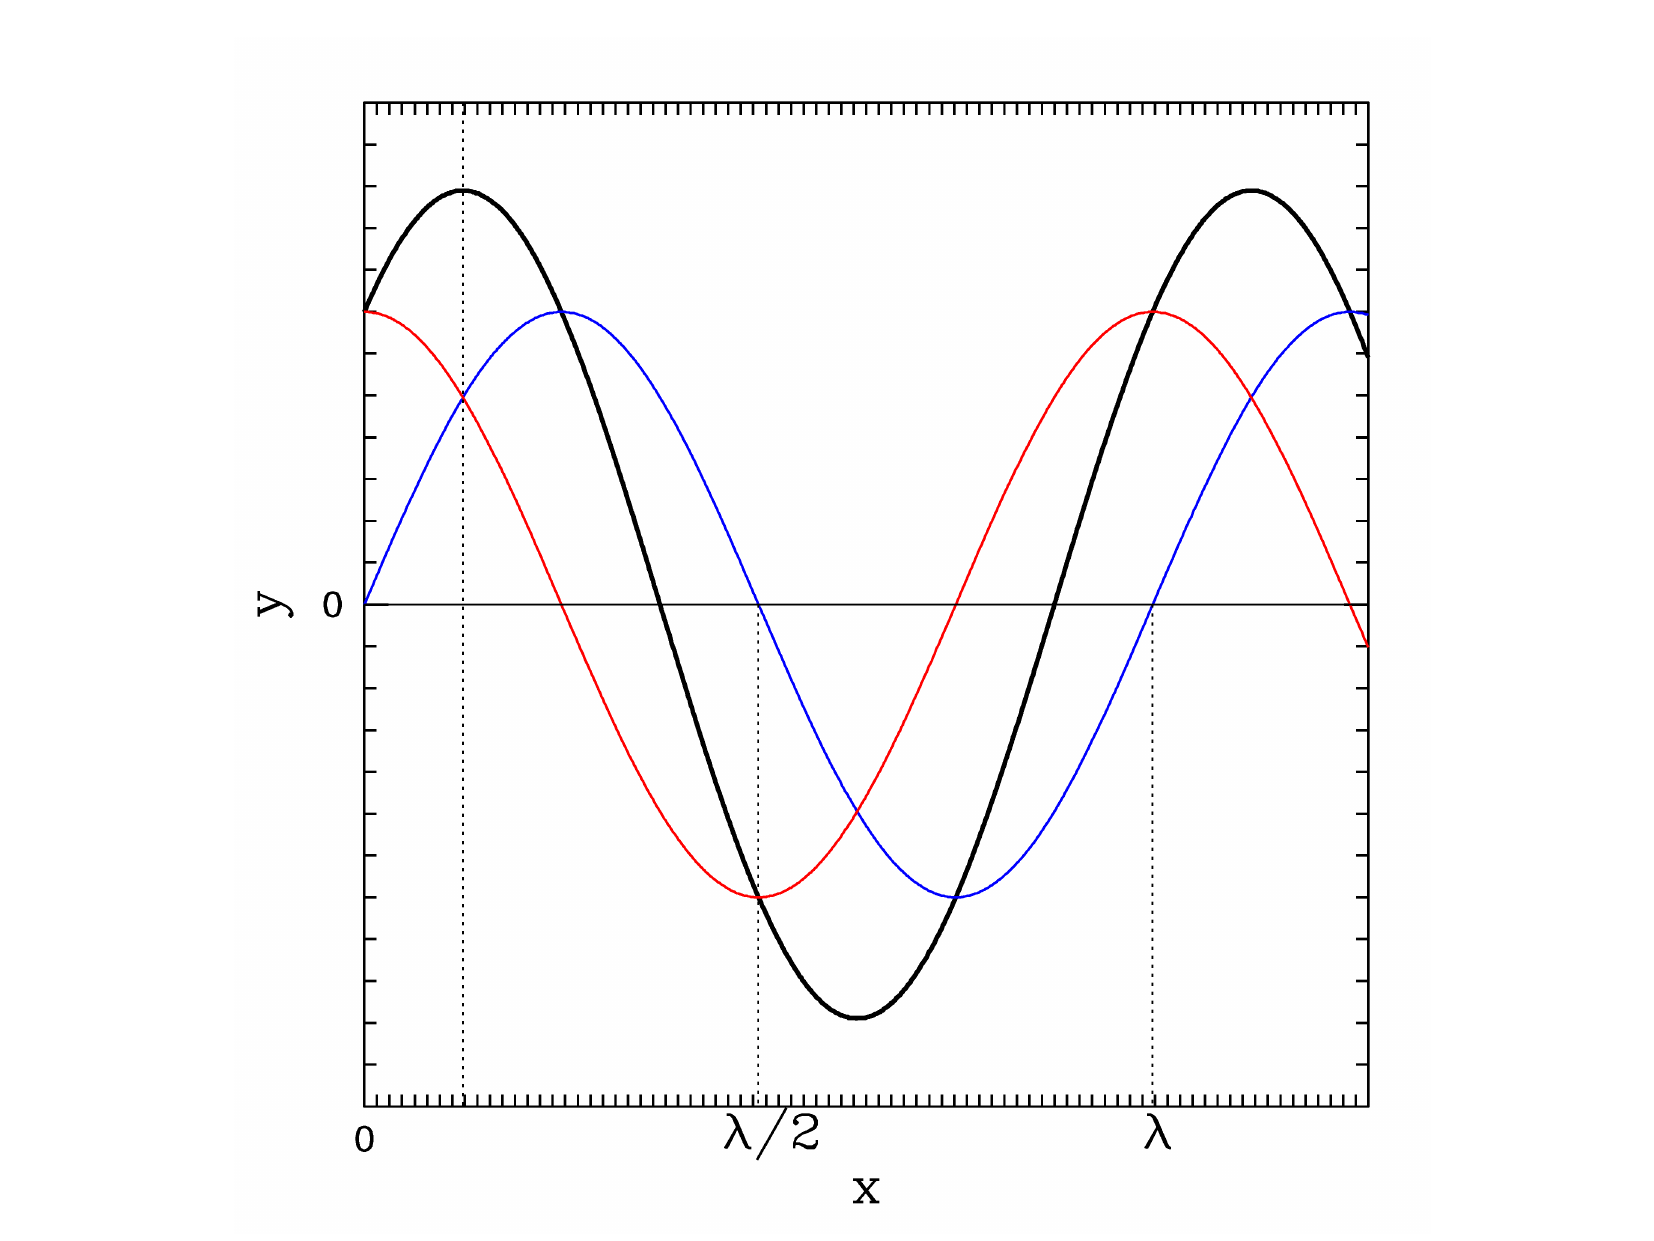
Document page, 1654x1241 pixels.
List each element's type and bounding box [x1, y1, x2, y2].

picture [234, 37, 1431, 1234]
